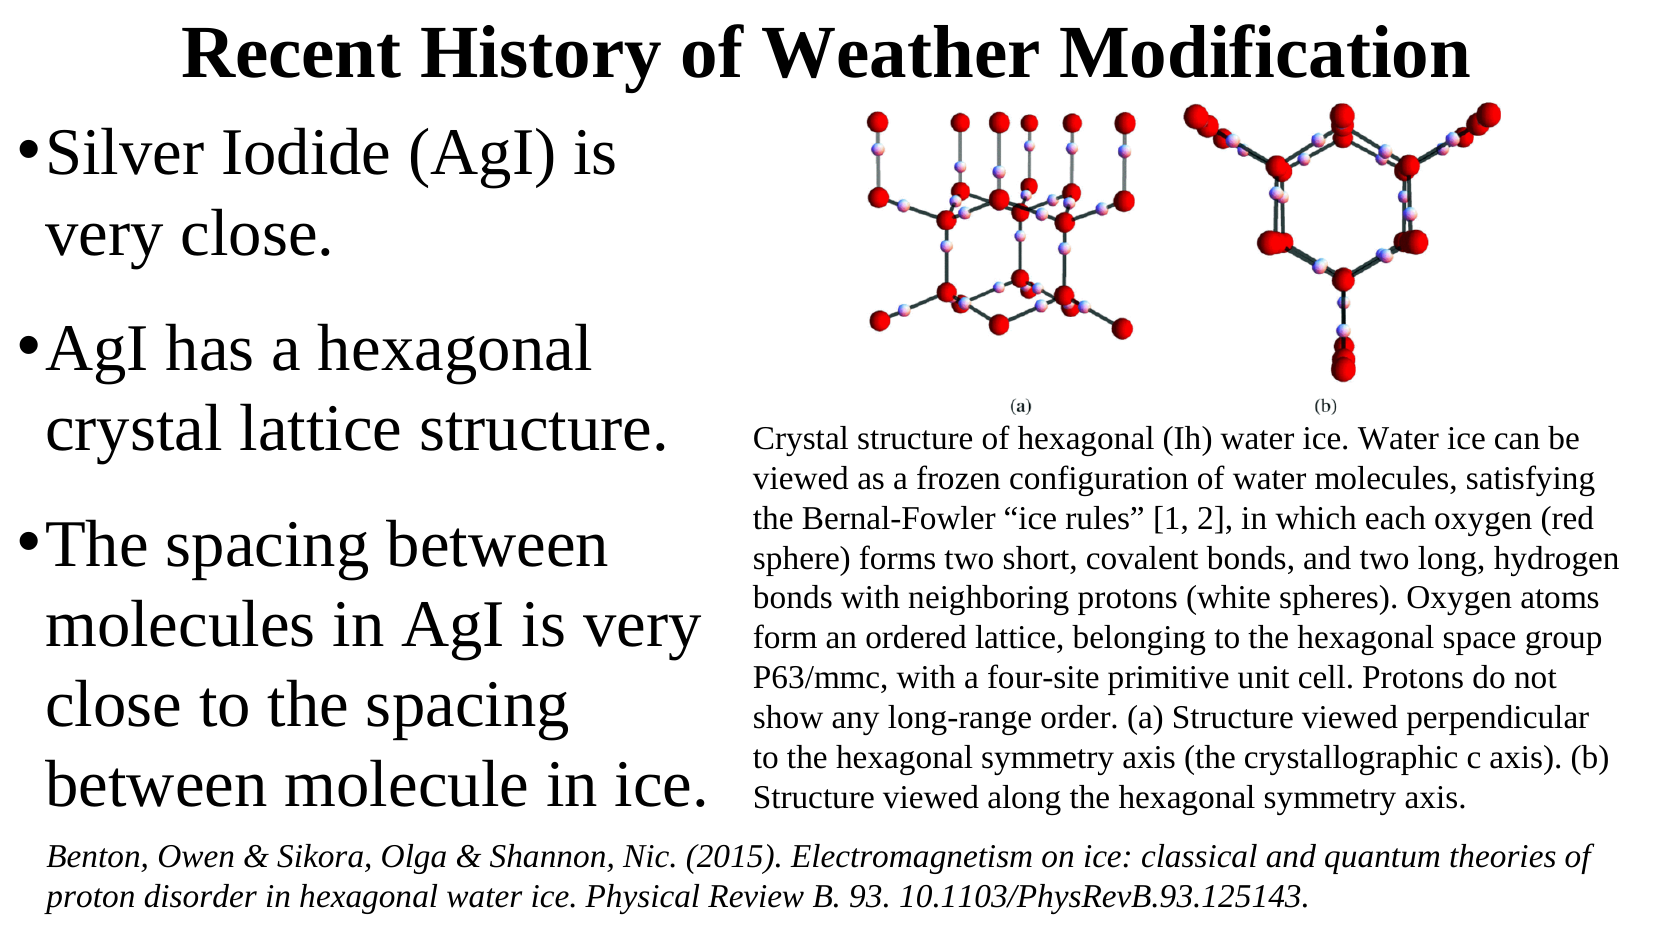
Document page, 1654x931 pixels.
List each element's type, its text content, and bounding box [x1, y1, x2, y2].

title Recent History of Weather Modification [0, 0, 1654, 106]
list Silver Iodide (AgI) is very close. AgI has a hexagonal crystal lattice structure. The spacing between molecules in AgI is very close to the spacing between molecule in ice. [2, 106, 753, 820]
text_box Crystal structure of hexagonal (Ih) water ice. Water ice can be viewed as a frozen configuration of water molecules, satisfying the Bernal-Fowler “ice rules” [1, 2], in which each oxygen (red sphere) forms two short, covalent bonds, and two long, hydrogen bonds with neighboring protons (white spheres). Oxygen atoms form an ordered lattice, belonging to the hexagonal space group P63/mmc, with a four-site primitive unit cell. Protons do not show any long-range order. (a) Structure viewed perpendicular to the hexagonal symmetry axis (the crystallographic c axis). (b) Structure viewed along the hexagonal symmetry axis. [738, 408, 1639, 824]
picture [863, 106, 1501, 408]
text_box Benton, Owen & Sikora, Olga & Shannon, Nic. (2015). Electromagnetism on ice: classical and quantum theories of proton disorder in hexagonal water ice. Physical Review B. 93. 10.1103/PhysRevB.93.125143. [31, 826, 1633, 931]
